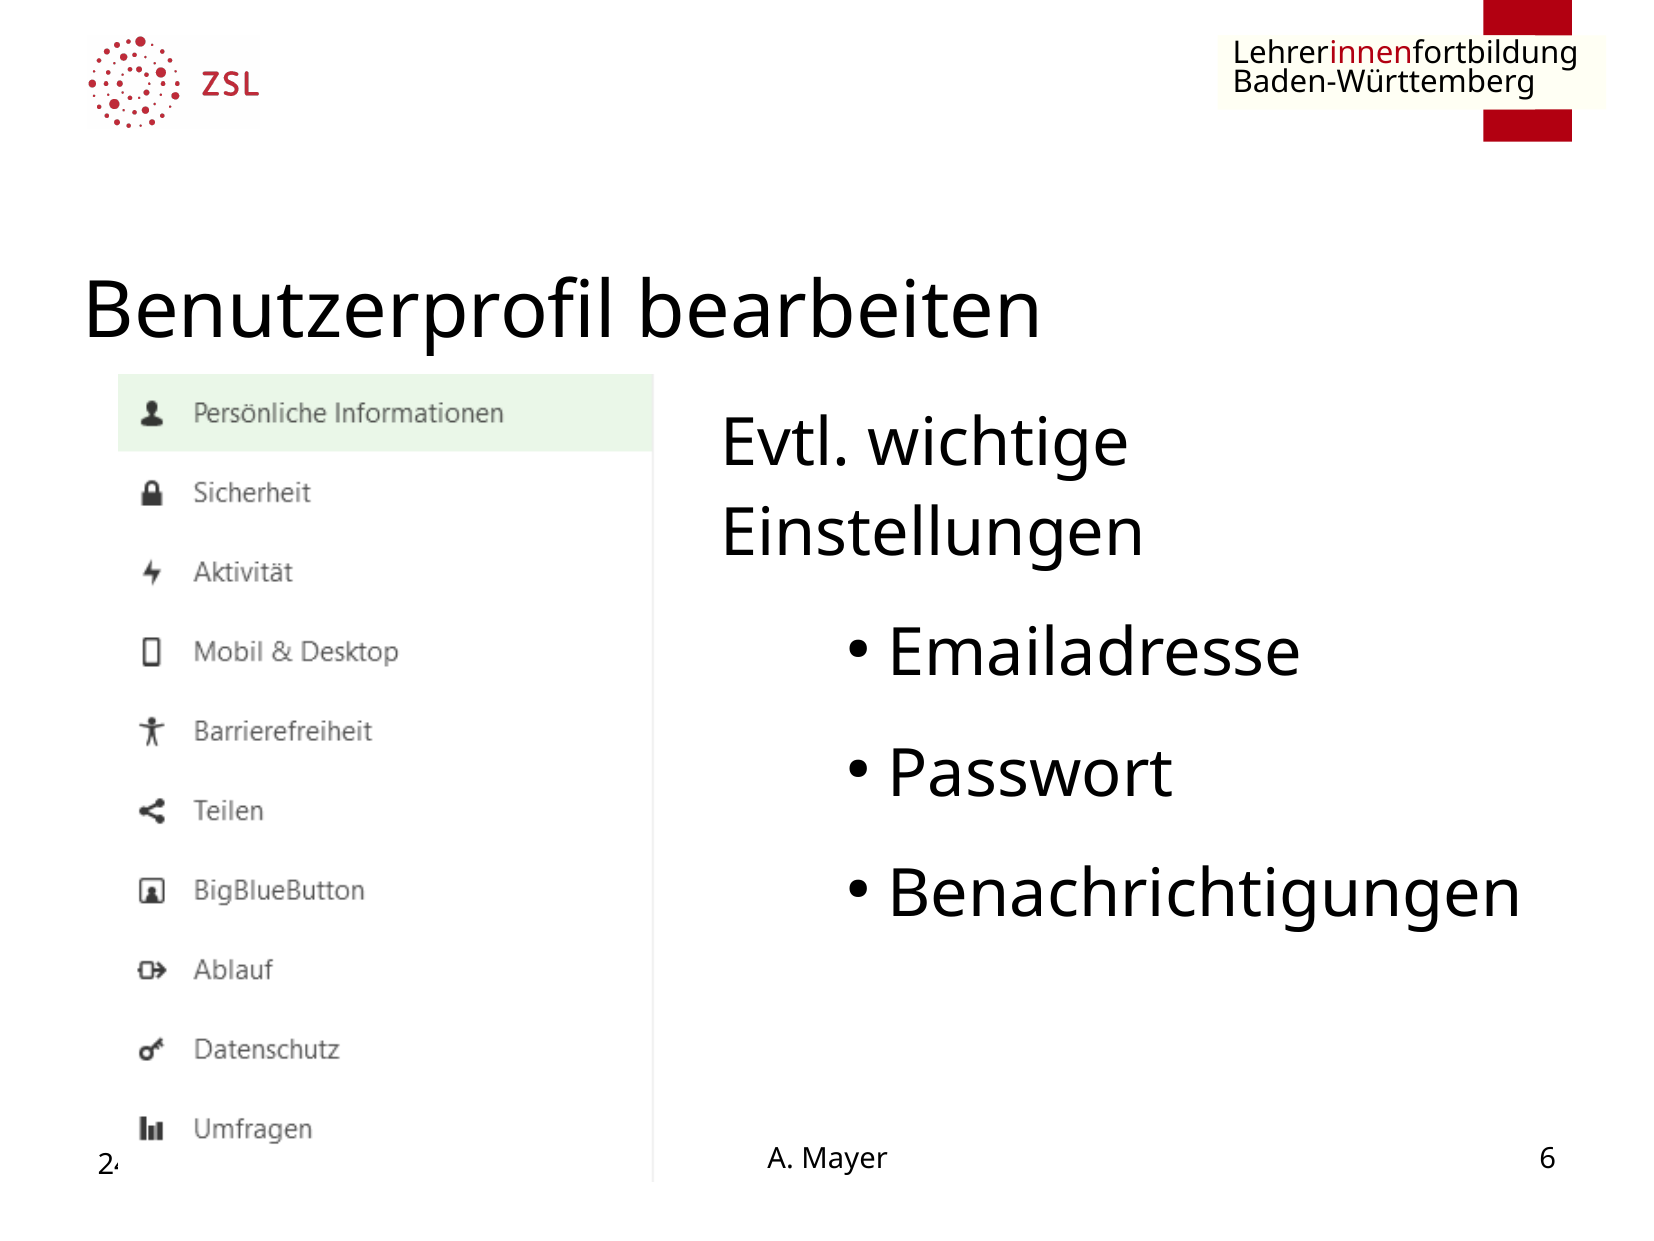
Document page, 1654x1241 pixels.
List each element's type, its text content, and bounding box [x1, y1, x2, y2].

picture [118, 374, 656, 1182]
title Benutzerprofil bearbeiten [82, 255, 1571, 359]
list Evtl. wichtige Einstellungen Emailadresse Passwort Benachrichtigungen [720, 393, 1571, 1051]
picture [87, 35, 260, 129]
